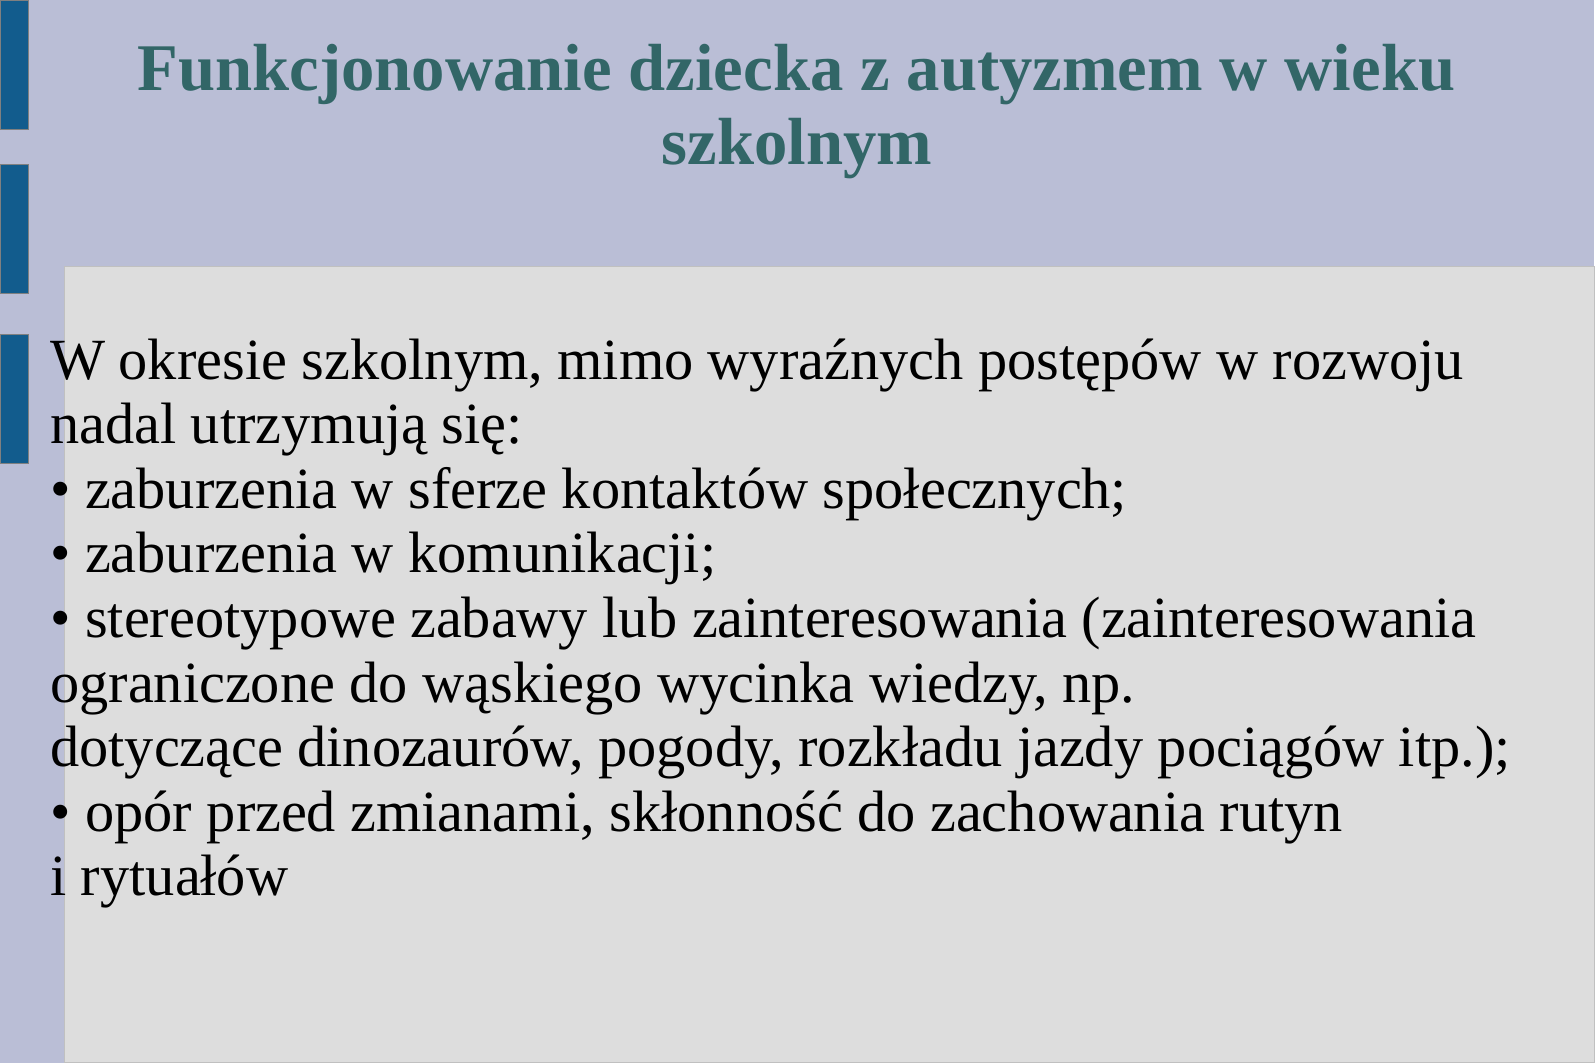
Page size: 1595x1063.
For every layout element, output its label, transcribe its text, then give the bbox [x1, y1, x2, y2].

text_box Funkcjonowanie dziecka z autyzmem w wieku szkolnym W okresie szkolnym, mimo wyraźnych postępów w rozwoju nadal utrzymują się: • zaburzenia w sferze kontaktów społecznych; • zaburzenia w komunikacji; • stereotypowe zabawy lub zainteresowania (zainteresowania ograniczone do wąskiego wycinka wiedzy, np. dotyczące dinozaurów, pogody, rozkładu jazdy pociągów itp.); • opór przed zmianami, skłonność do zachowania rutyn i rytuałów [35, 23, 1560, 1028]
